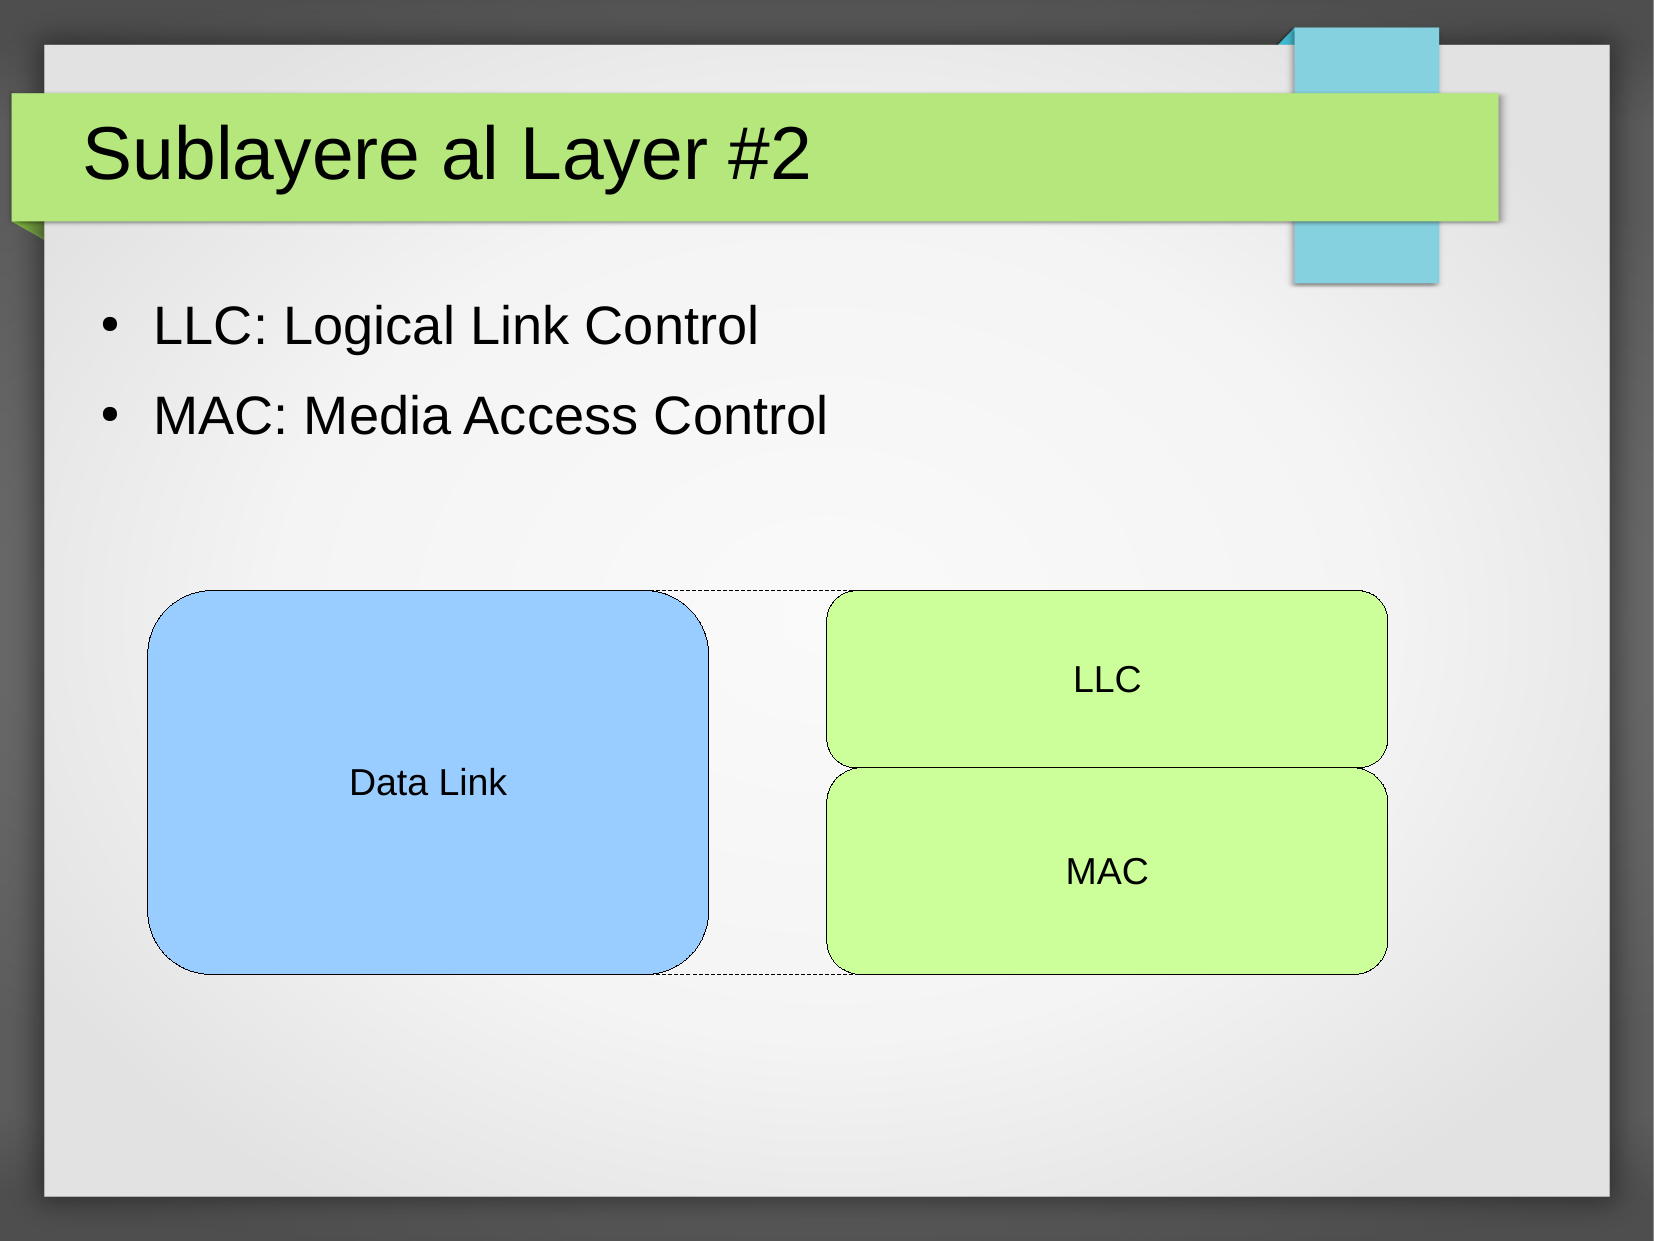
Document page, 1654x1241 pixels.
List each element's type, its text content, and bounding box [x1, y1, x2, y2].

text_box MAC [826, 767, 1388, 975]
list LLC: Logical Link Control MAC: Media Access Control [82, 295, 1571, 1015]
picture [0, 0, 1654, 1241]
title Sublayere al Layer #2 [82, 94, 1264, 213]
text_box Data Link [147, 590, 709, 975]
text_box LLC [826, 590, 1388, 768]
